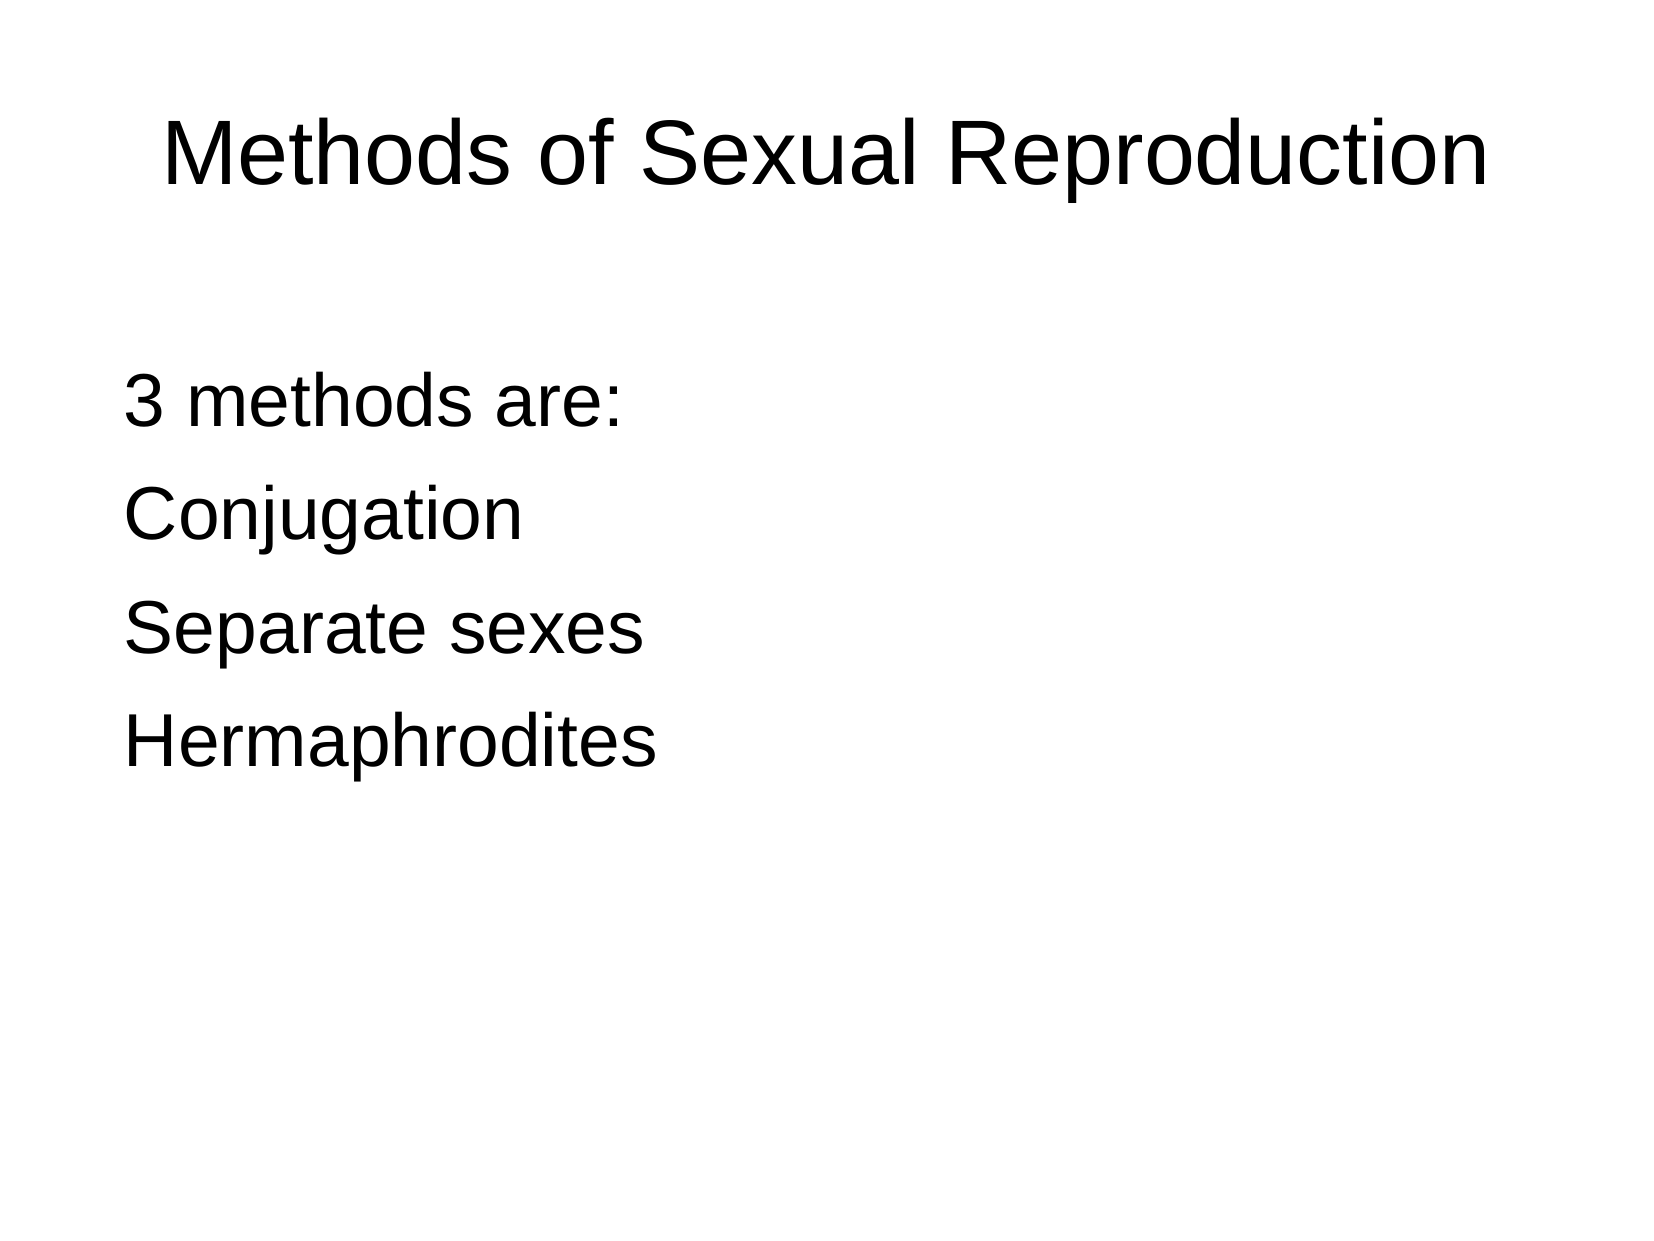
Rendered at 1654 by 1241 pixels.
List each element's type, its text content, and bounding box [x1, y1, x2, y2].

title Methods of Sexual Reproduction [82, 49, 1571, 257]
list 3 methods are: Conjugation Separate sexes Hermaphrodites [124, 358, 1530, 1088]
